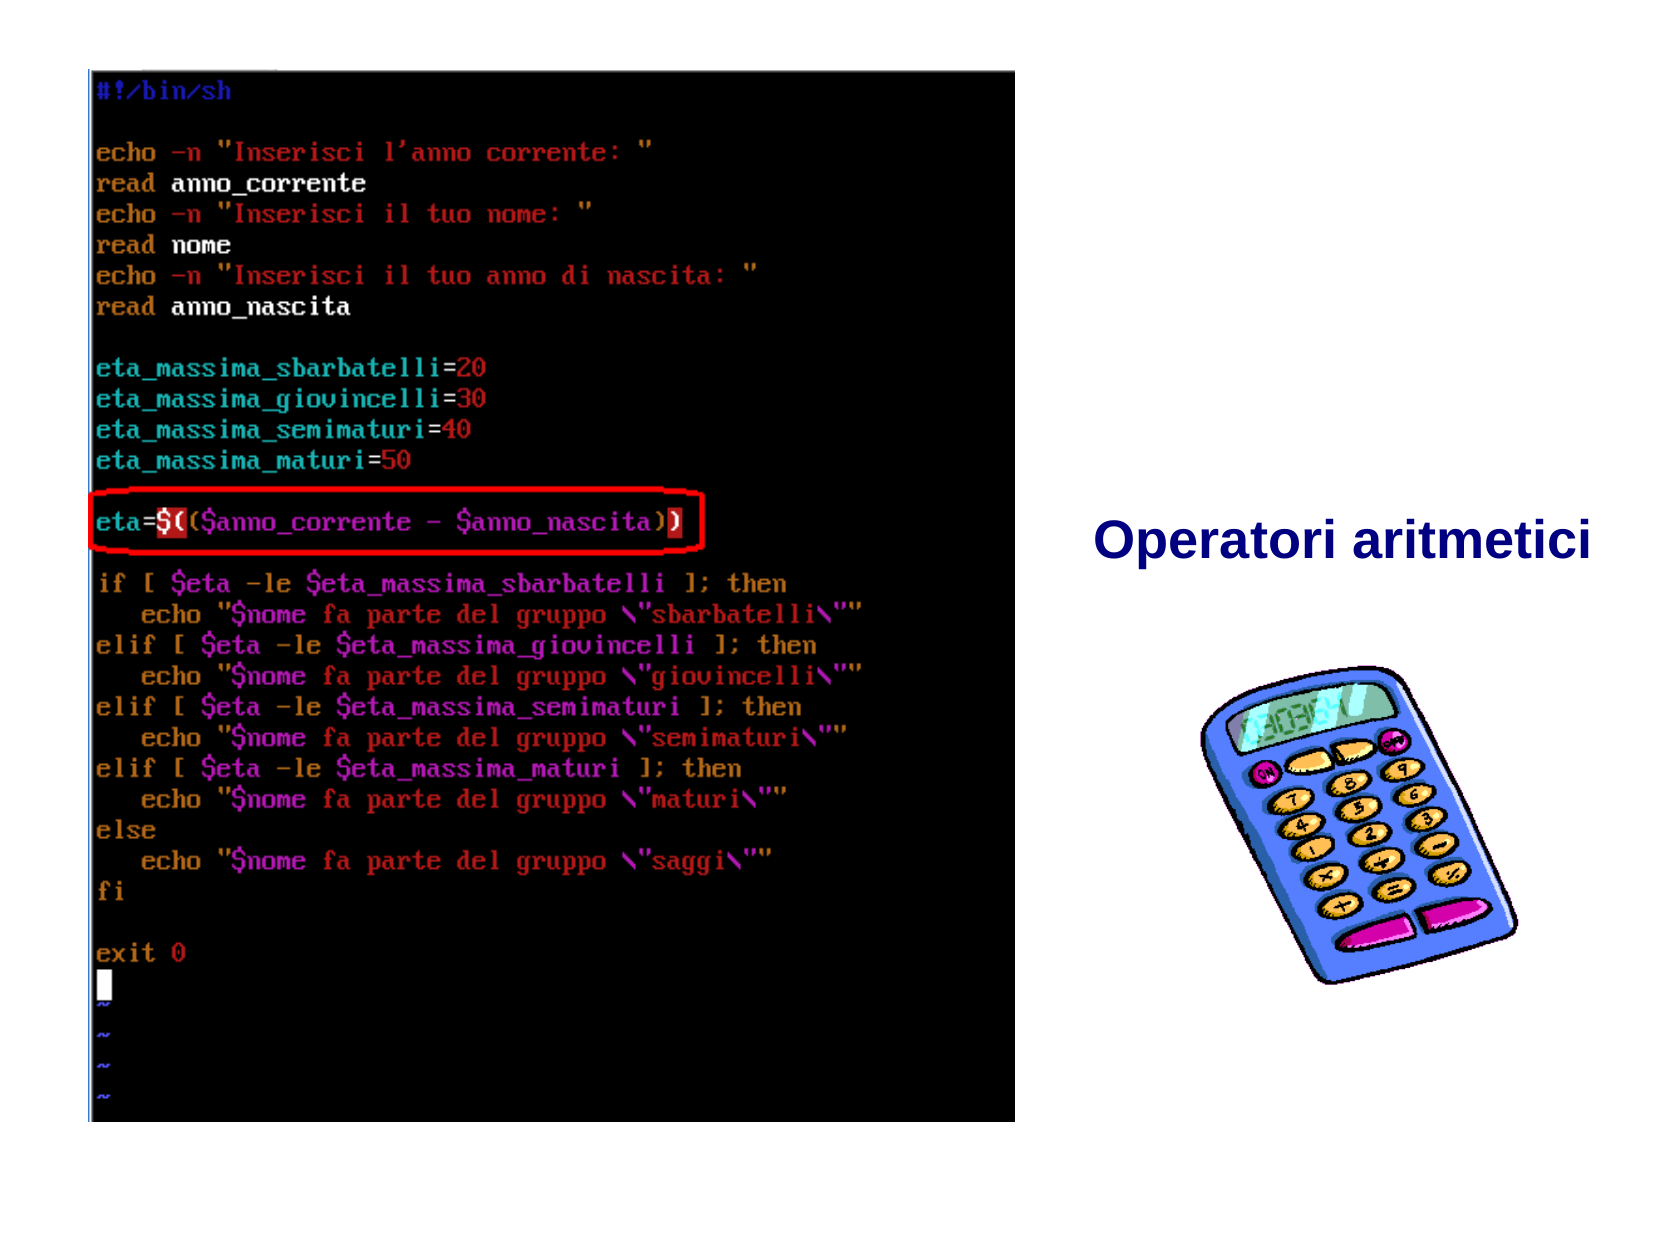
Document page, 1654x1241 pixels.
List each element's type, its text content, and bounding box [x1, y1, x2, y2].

text_box Operatori aritmetici [1062, 501, 1625, 578]
picture [88, 69, 1015, 1123]
picture [1178, 649, 1536, 1004]
